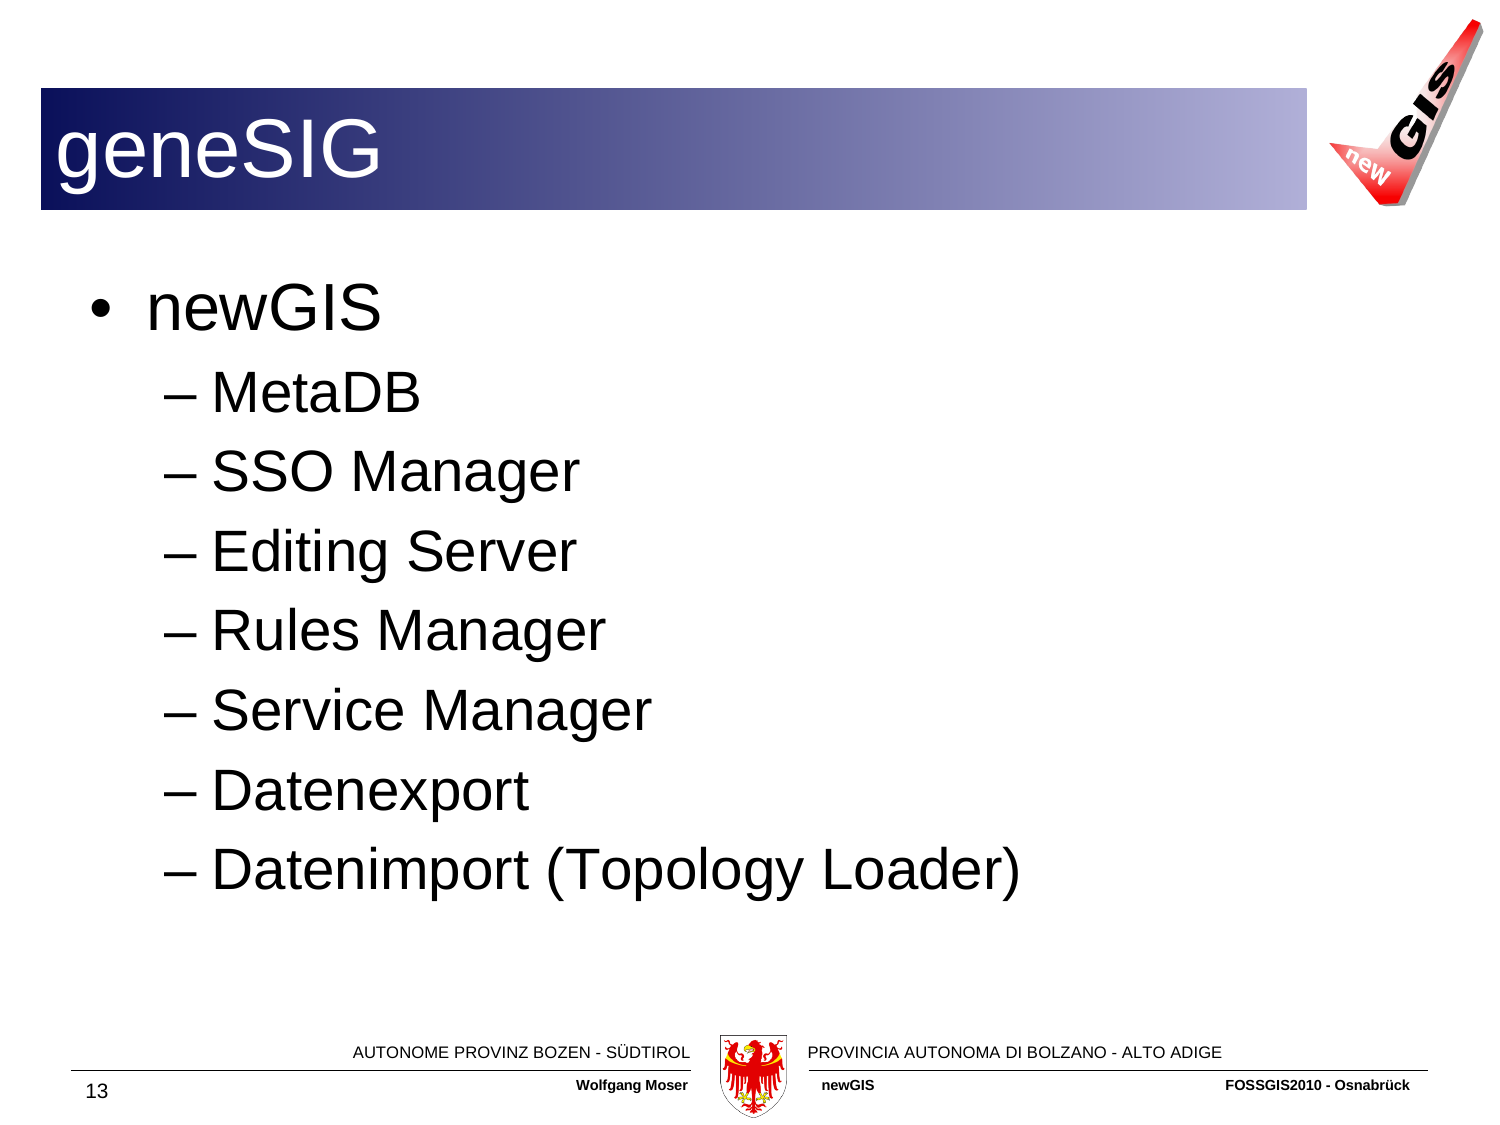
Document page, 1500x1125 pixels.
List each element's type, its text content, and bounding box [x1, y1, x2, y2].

picture [720, 1035, 787, 1118]
text_box geneSIG [41, 88, 1307, 210]
list newGIS MetaDB SSO Manager Editing Server Rules Manager Service Manager Datenexport Datenimport (Topology Loader) [75, 262, 1426, 1006]
picture [1328, 18, 1485, 207]
